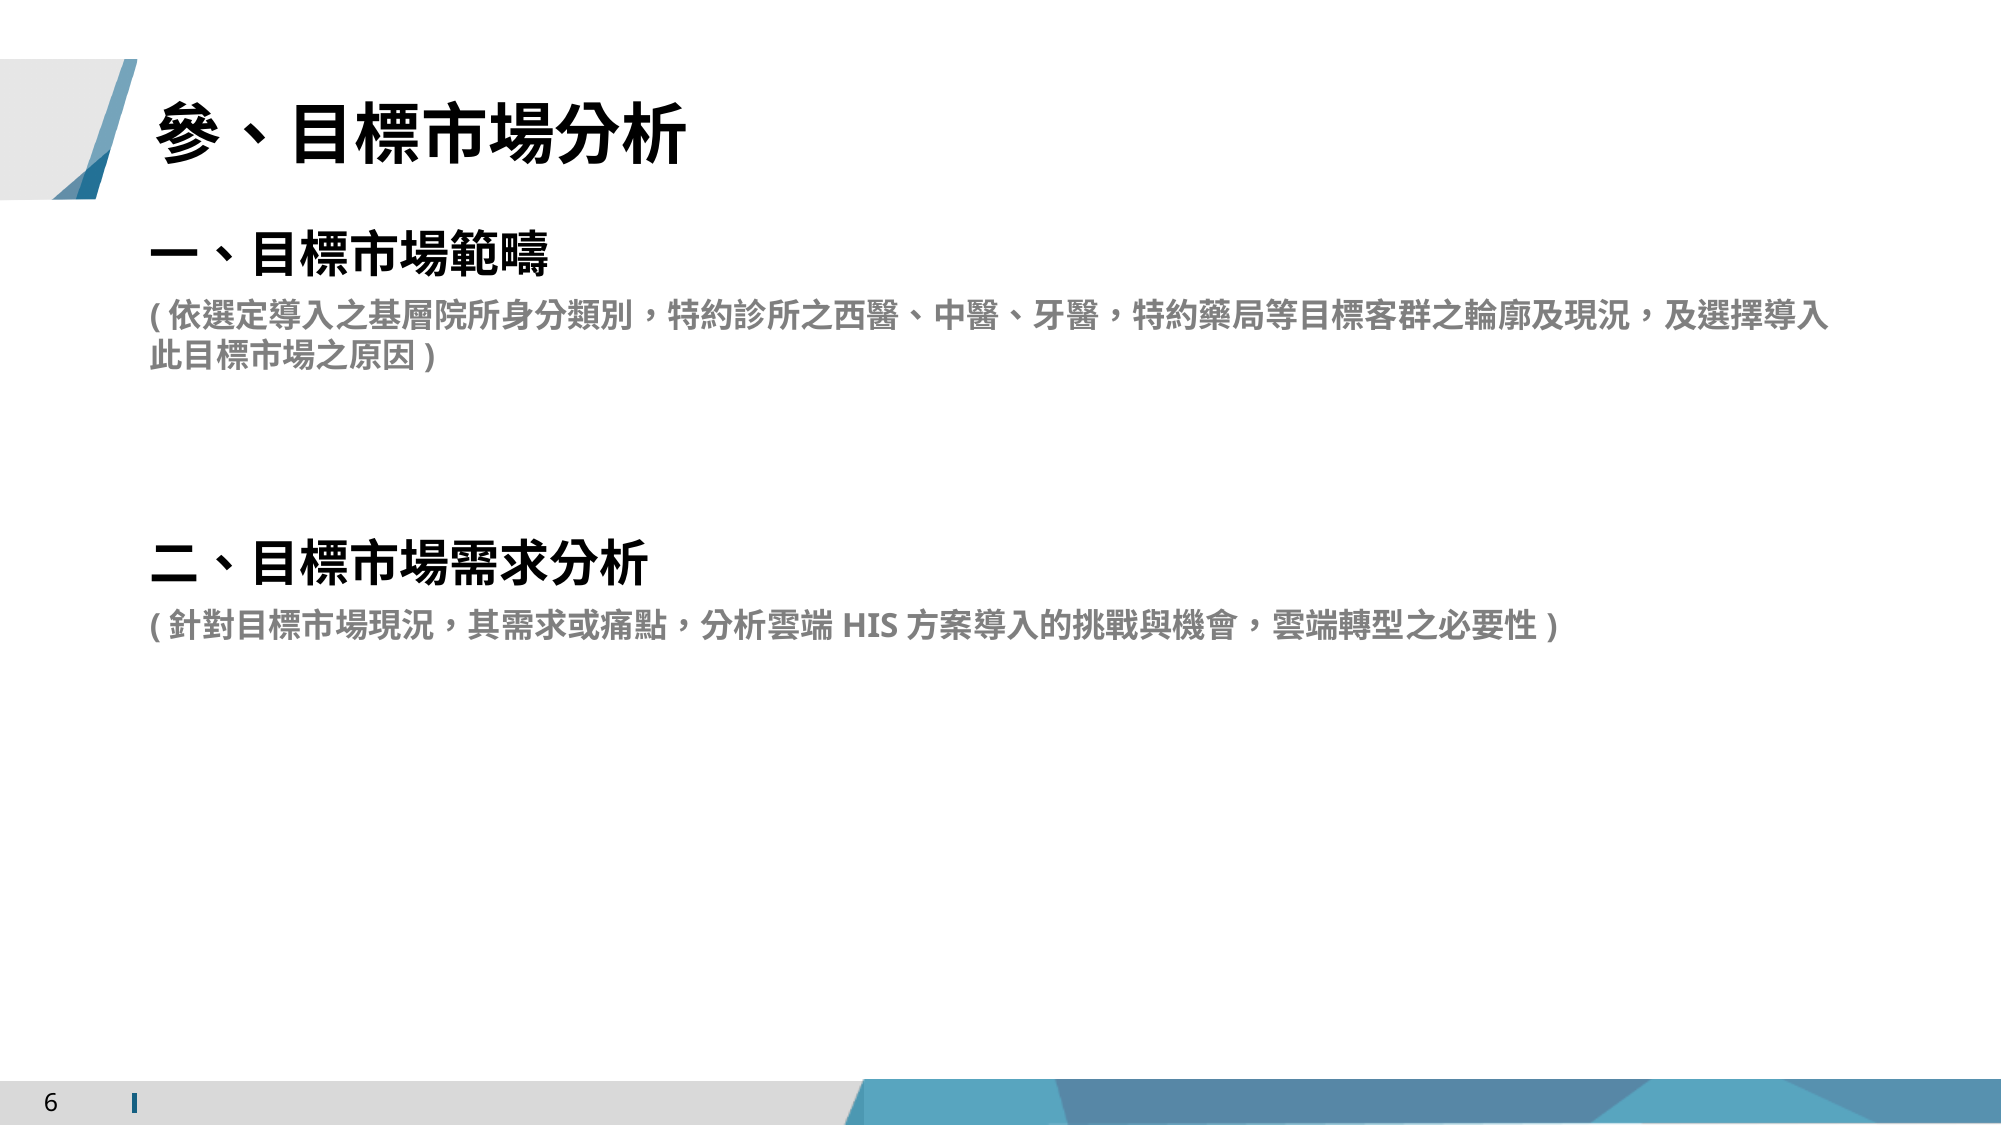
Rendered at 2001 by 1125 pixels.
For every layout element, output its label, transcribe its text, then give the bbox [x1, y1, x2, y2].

text_box 6 [28, 1073, 106, 1125]
text_box 一、目標市場範疇 (依選定導入之基層院所身分類別，特約診所之西醫、中醫、牙醫，特約藥局等目標客群之輪廓及現況，及選擇導入此目標市場之原因) 二、目標市場需求分析 (針對目標市場現況，其需求或痛點，分析雲端HIS方案導入的挑戰與機會，雲端轉型之必要性) [134, 214, 1866, 657]
text_box 參、目標市場分析 [139, 93, 1915, 171]
